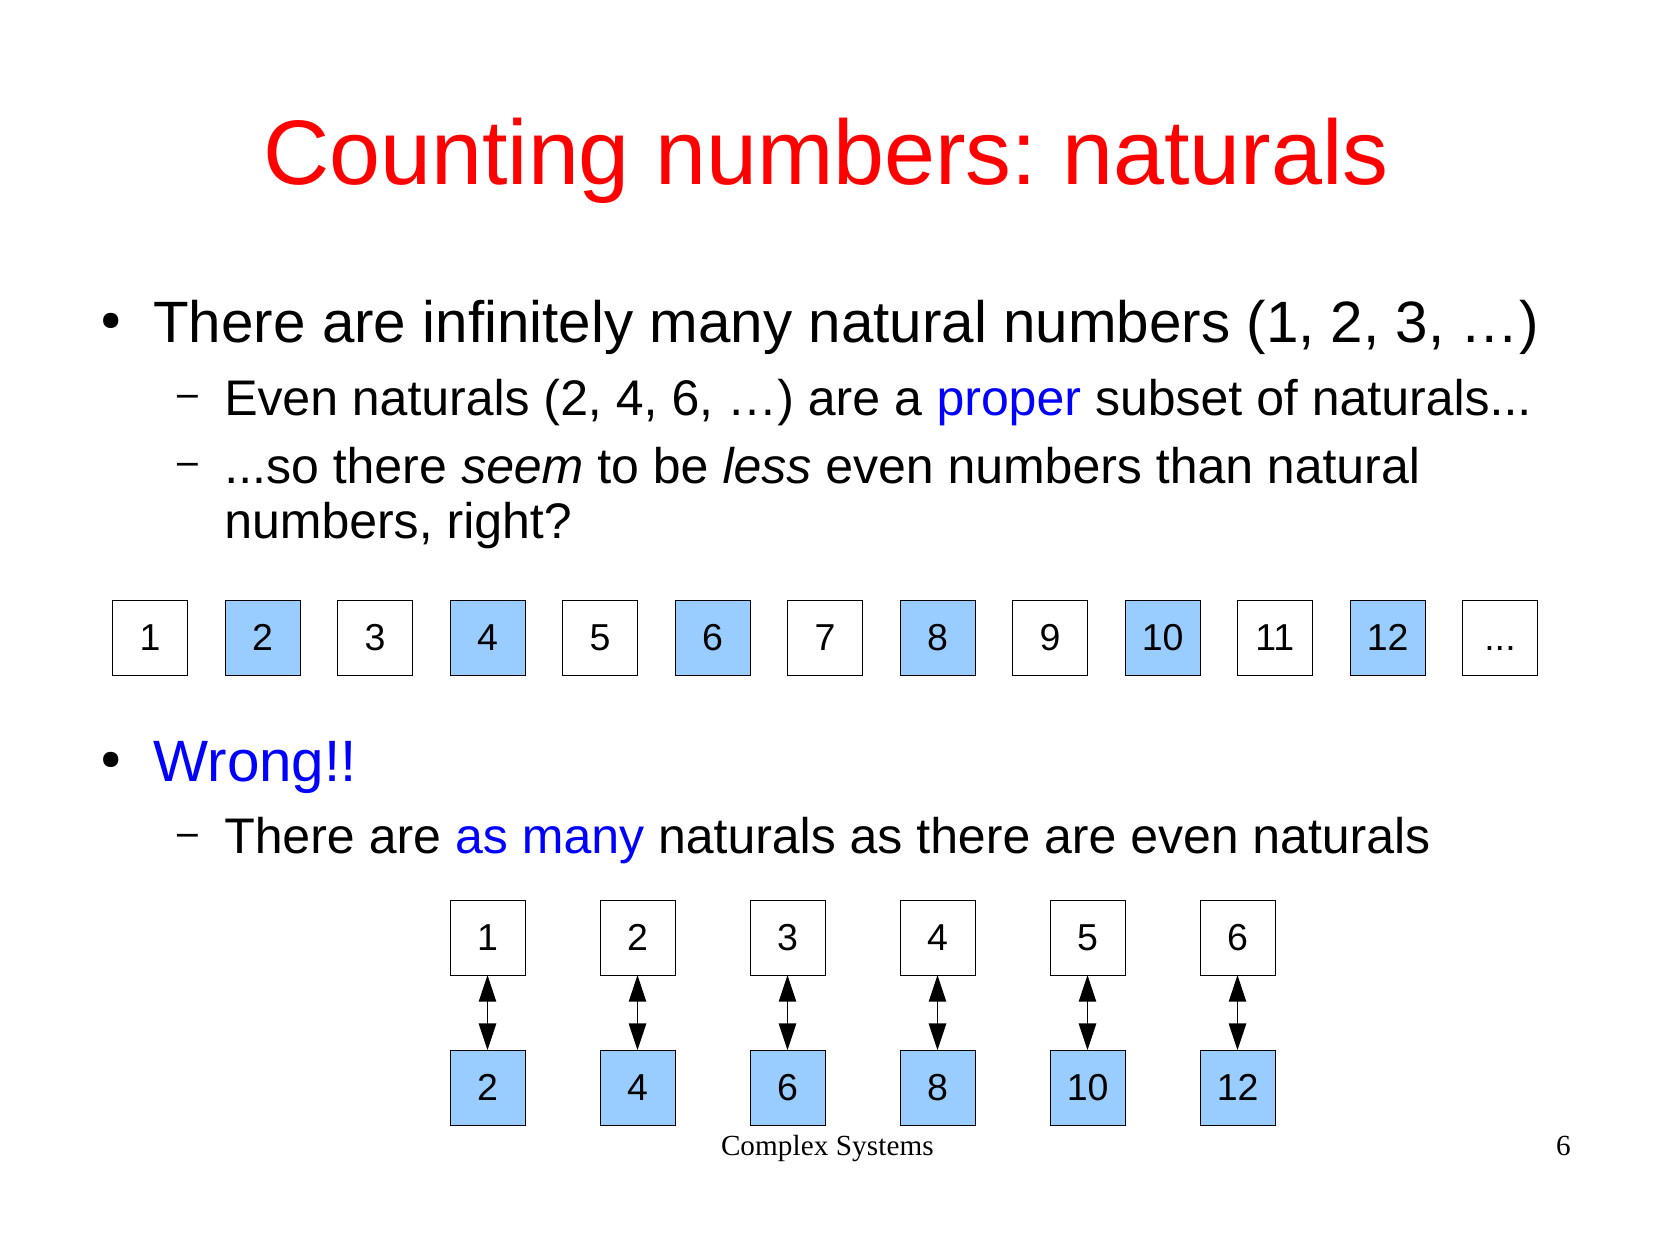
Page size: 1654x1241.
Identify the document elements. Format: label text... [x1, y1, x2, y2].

text_box 9 [1012, 600, 1088, 676]
text_box ... [1462, 600, 1538, 676]
text_box 2 [600, 900, 676, 976]
text_box 1 [112, 600, 188, 676]
text_box 5 [562, 600, 638, 676]
text_box 4 [900, 900, 976, 976]
text_box 7 [787, 600, 863, 676]
text_box 6 [675, 600, 751, 676]
text_box 8 [900, 600, 976, 676]
list There are infinitely many natural numbers (1, 2, 3, …) Even naturals (2, 4, 6, …) are a proper subset of naturals... ...so there seem to be less even numbers than natural numbers, right? Wrong!! There are as many naturals as there are even naturals [82, 290, 1571, 1109]
text_box 10 [1125, 600, 1201, 676]
text_box 4 [450, 600, 526, 676]
text_box 5 [1050, 900, 1126, 976]
text_box 11 [1237, 600, 1313, 676]
text_box 12 [1200, 1050, 1276, 1126]
text_box 4 [600, 1050, 676, 1126]
text_box 3 [750, 900, 826, 976]
title Counting numbers: naturals [82, 49, 1571, 257]
text_box 6 [750, 1050, 826, 1126]
text_box 2 [450, 1050, 526, 1126]
text_box 1 [450, 900, 526, 976]
text_box 10 [1050, 1050, 1126, 1126]
text_box 2 [225, 600, 301, 676]
text_box 3 [337, 600, 413, 676]
text_box 12 [1350, 600, 1426, 676]
text_box 8 [900, 1050, 976, 1126]
text_box 6 [1200, 900, 1276, 976]
